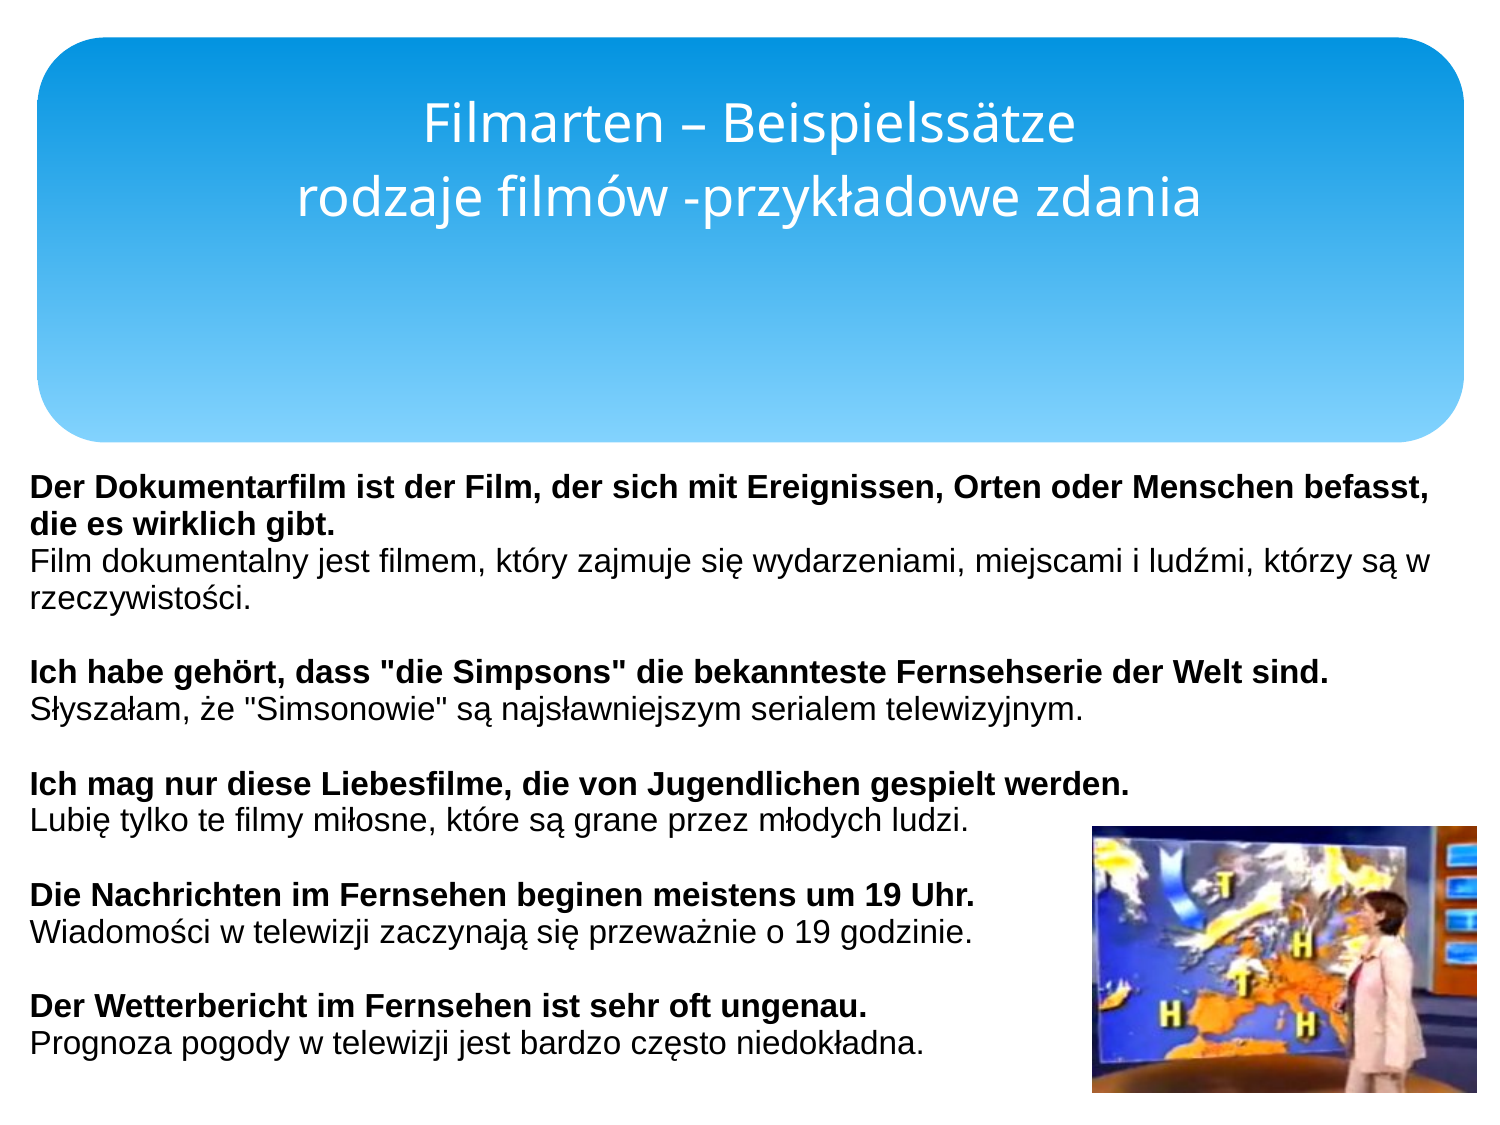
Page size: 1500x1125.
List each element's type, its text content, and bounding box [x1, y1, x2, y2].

title Filmarten – Beispielssätze rodzaje filmów -przykładowe zdania [75, 62, 1425, 254]
subtitle Der Dokumentarfilm ist der Film, der sich mit Ereignissen, Orten oder Menschen befasst, die es wirklich gibt. Film dokumentalny jest filmem, który zajmuje się wydarzeniami, miejscami i ludźmi, którzy są w rzeczywistości. Ich habe gehört, dass "die Simpsons" die bekannteste Fernsehserie der Welt sind. Słyszałam, że "Simsonowie" są najsławniejszym serialem telewizyjnym. Ich mag nur diese Liebesfilme, die von Jugendlichen gespielt werden. Lubię tylko te filmy miłosne, które są grane przez młodych ludzi. Die Nachrichten im Fernsehen beginen meistens um 19 Uhr. Wiadomości w telewizji zaczynają się przeważnie o 19 godzinie. Der Wetterbericht im Fernsehen ist sehr oft ungenau. Prognoza pogody w telewizji jest bardzo często niedokładna. [29, 463, 1477, 1067]
picture [1092, 826, 1477, 1093]
